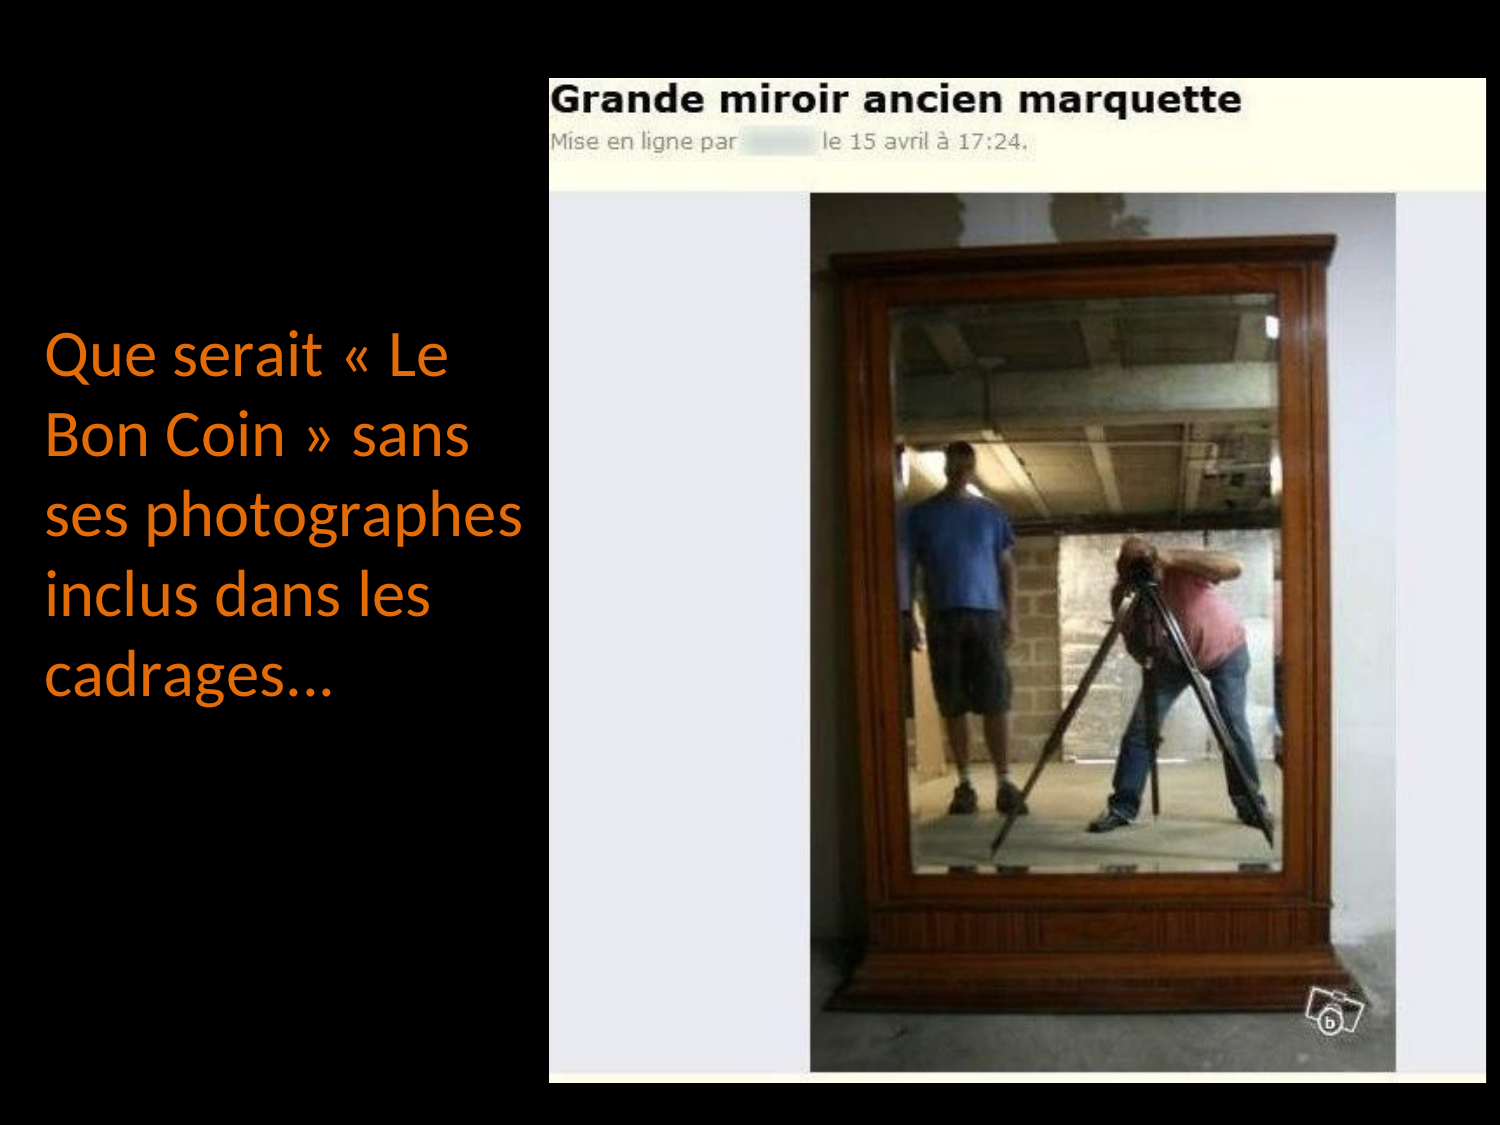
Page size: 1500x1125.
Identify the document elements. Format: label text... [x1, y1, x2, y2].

picture [549, 78, 1487, 1083]
list Que serait « Le Bon Coin » sans ses photographes inclus dans les cadrages... [29, 302, 540, 823]
